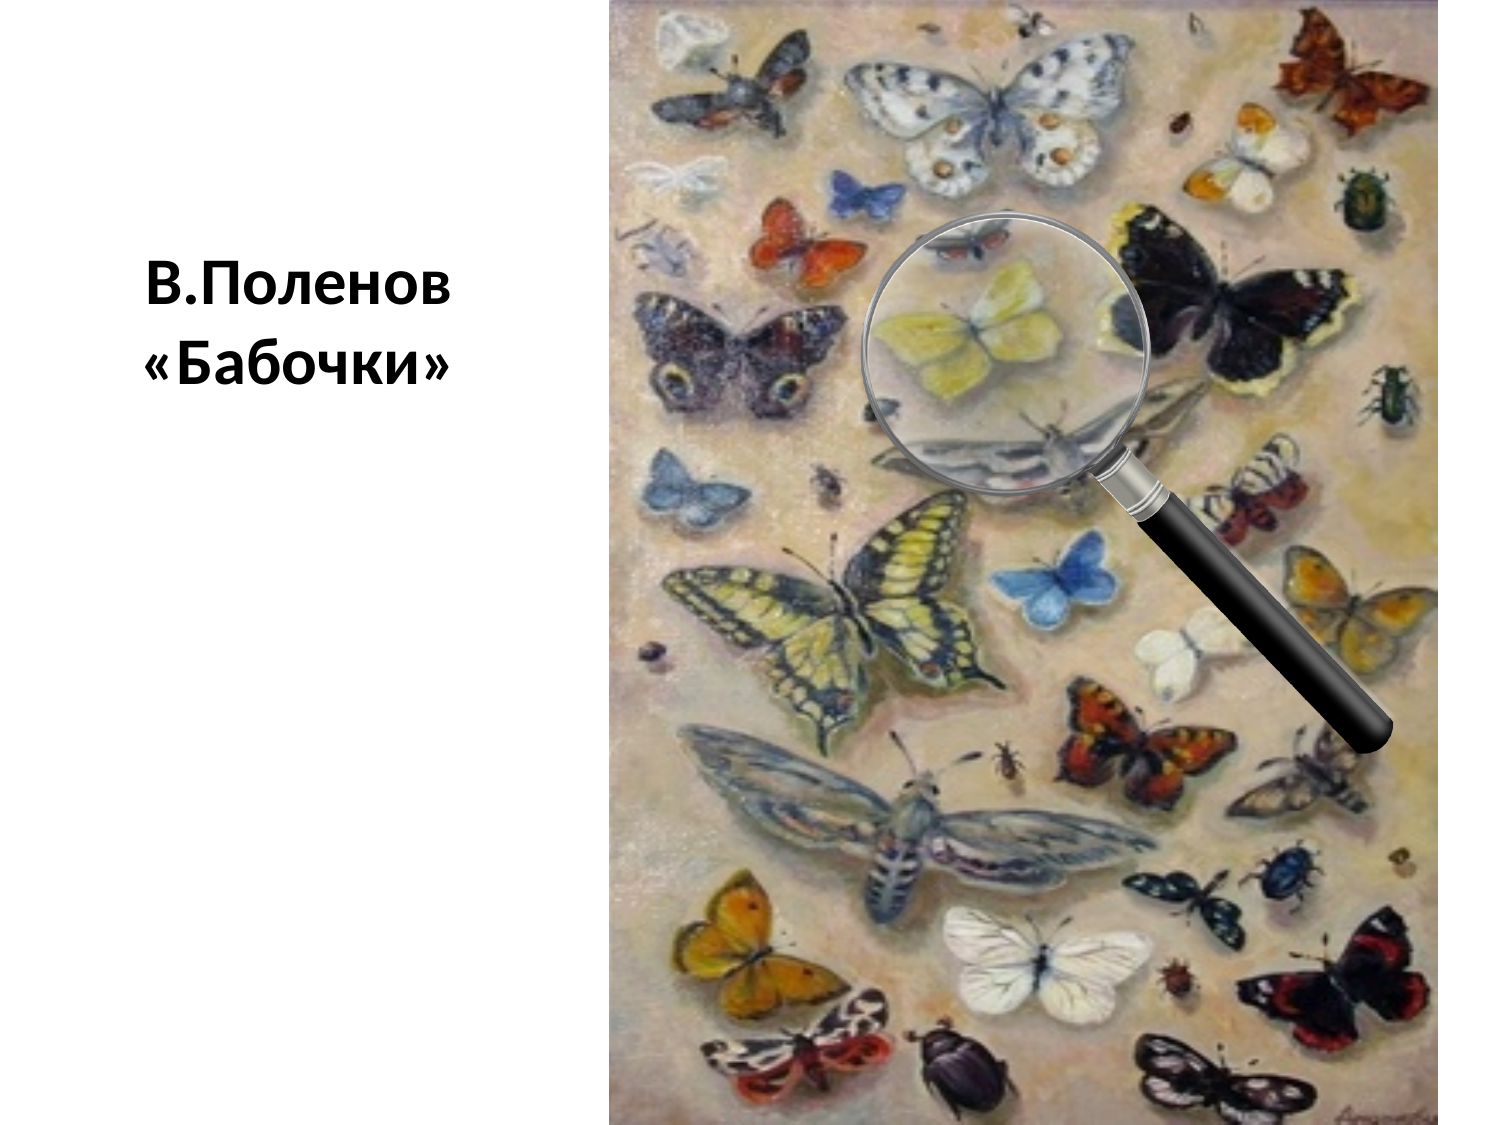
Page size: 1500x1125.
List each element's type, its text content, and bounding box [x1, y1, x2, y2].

picture [609, 0, 1438, 1125]
text_box В.Поленов «Бабочки» [46, 93, 551, 622]
